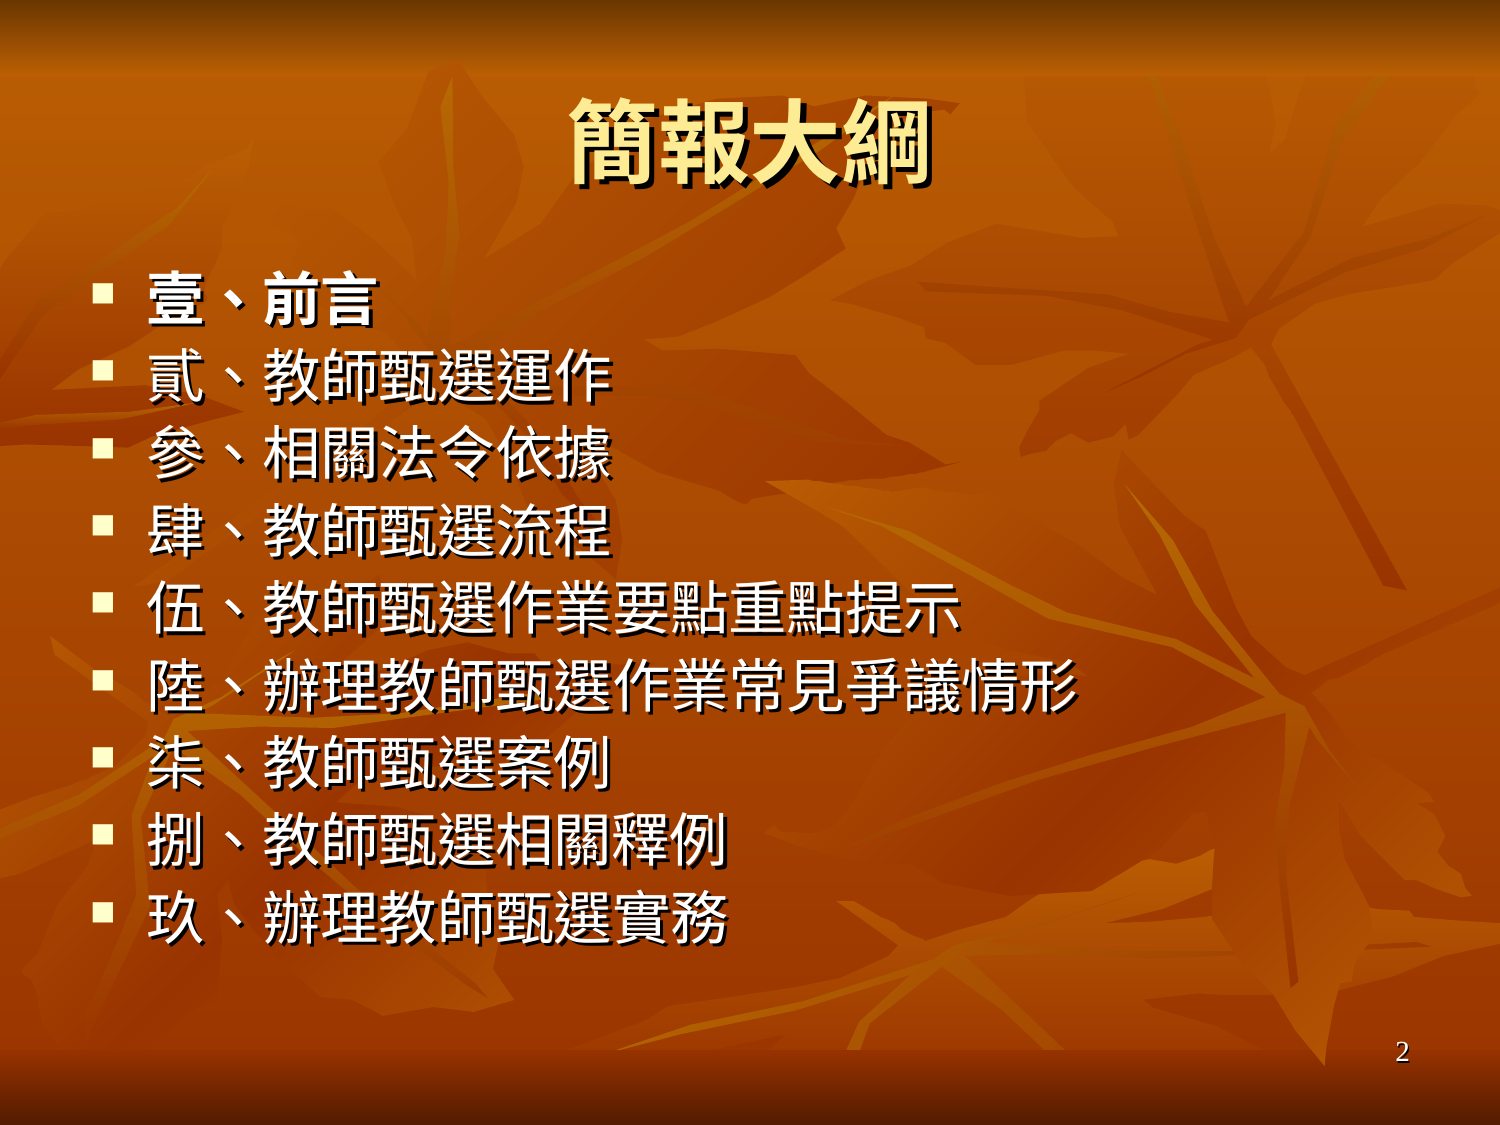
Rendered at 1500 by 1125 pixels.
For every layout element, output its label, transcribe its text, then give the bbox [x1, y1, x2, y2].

list 壹、前言 貳、教師甄選運作 參、相關法令依據 肆、教師甄選流程 伍、教師甄選作業要點重點提示 陸、辦理教師甄選作業常見爭議情形 柒、教師甄選案例 捌、教師甄選相關釋例 玖、辦理教師甄選實務 [75, 262, 1426, 1006]
title 簡報大綱 [75, 45, 1426, 234]
